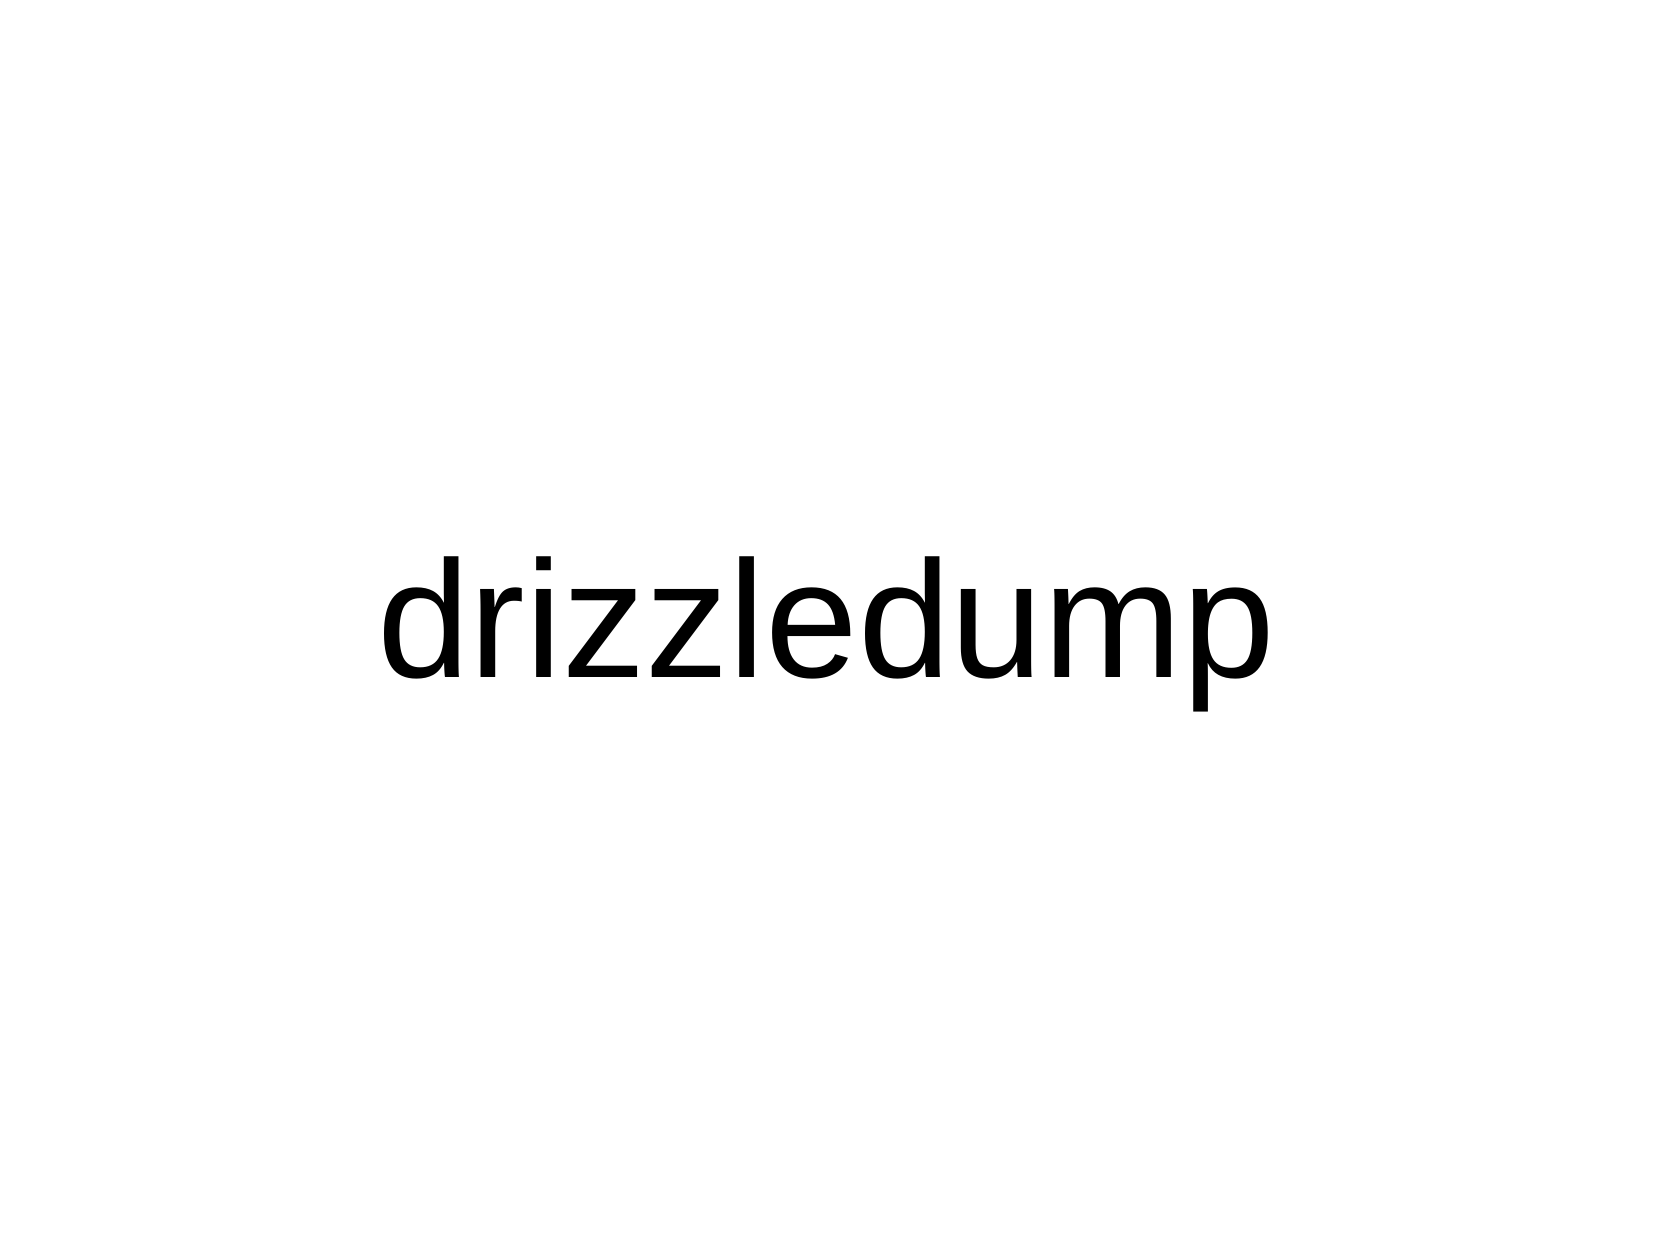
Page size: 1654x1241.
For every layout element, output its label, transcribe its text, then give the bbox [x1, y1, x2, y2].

title drizzledump [0, 516, 1654, 724]
